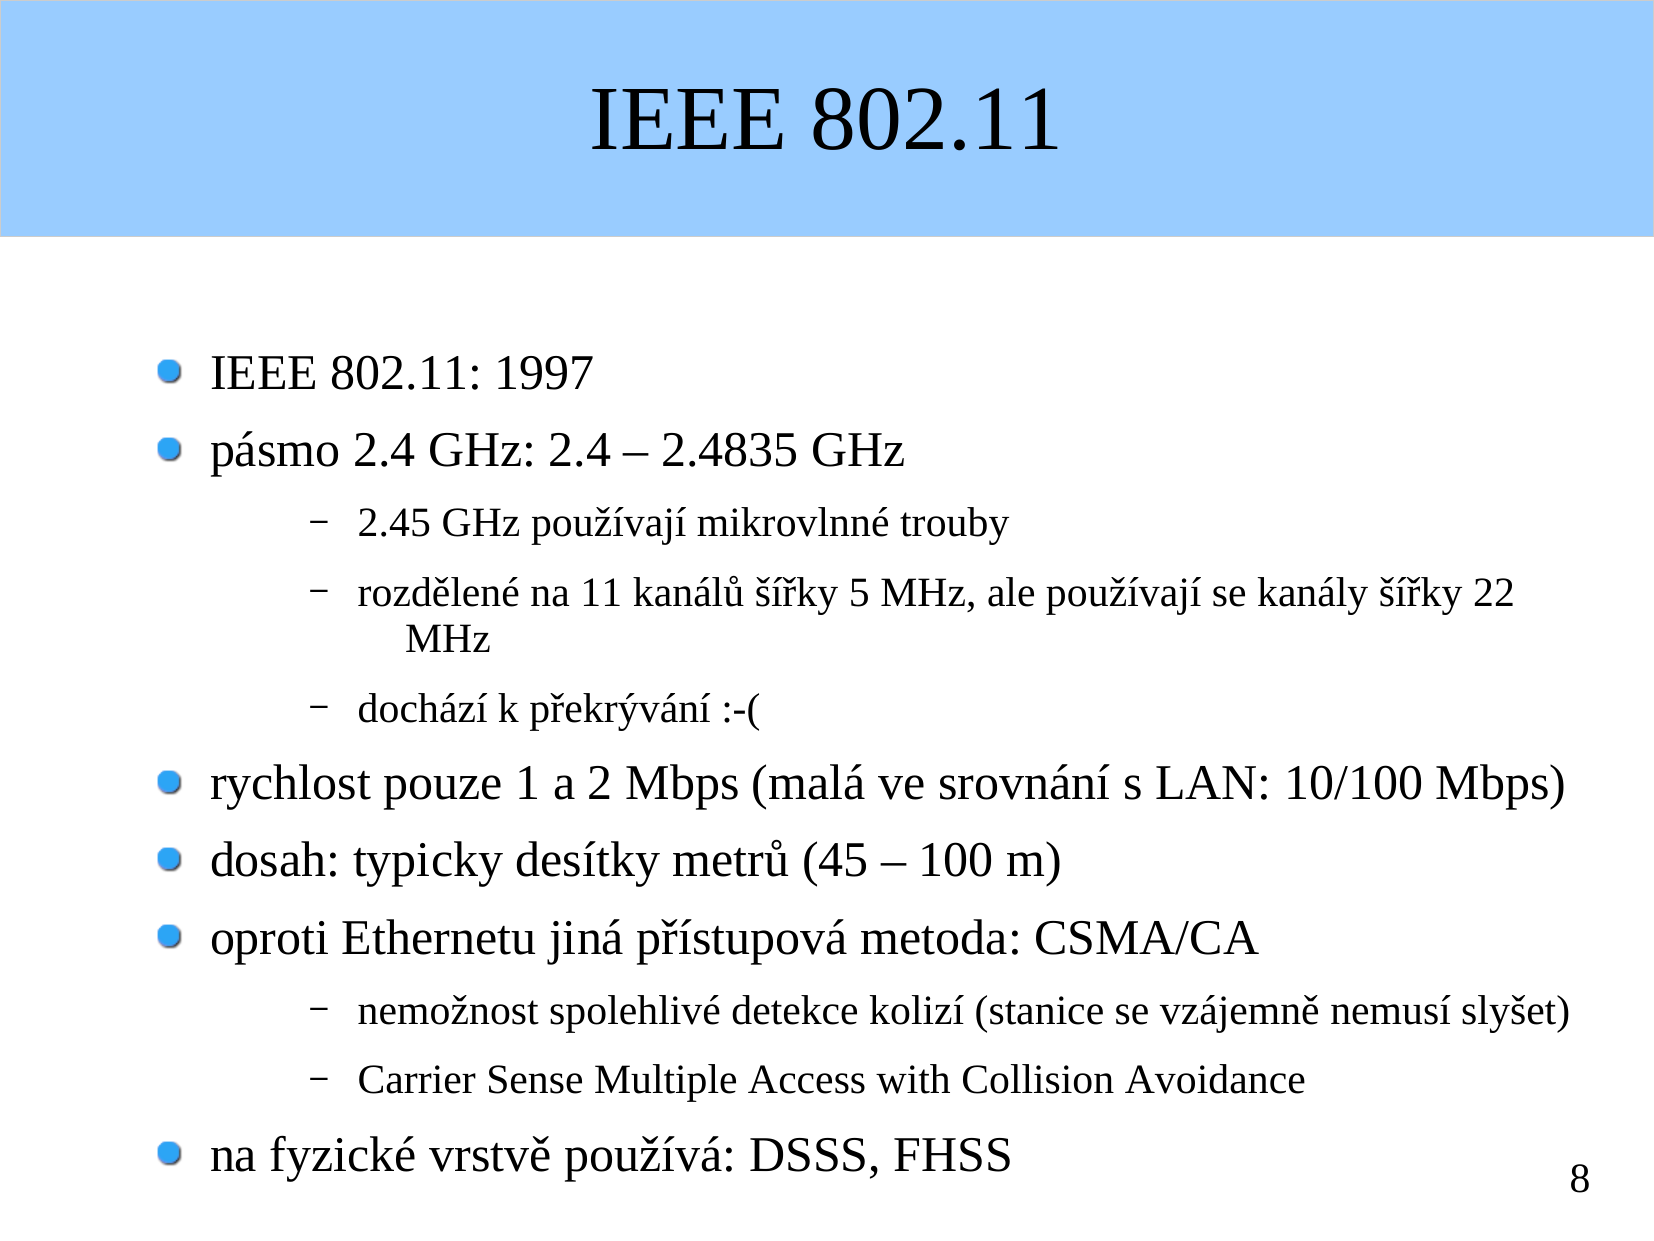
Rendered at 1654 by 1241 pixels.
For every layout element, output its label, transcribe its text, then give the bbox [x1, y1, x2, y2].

list IEEE 802.11: 1997 pásmo 2.4 GHz: 2.4 – 2.4835 GHz 2.45 GHz používají mikrovlnné trouby rozdělené na 11 kanálů šířky 5 MHz, ale používají se kanály šířky 22 MHz dochází k překrývání :-( rychlost pouze 1 a 2 Mbps (malá ve srovnání s LAN: 10/100 Mbps) dosah: typicky desítky metrů (45 – 100 m) oproti Ethernetu jiná přístupová metoda: CSMA/CA nemožnost spolehlivé detekce kolizí (stanice se vzájemně nemusí slyšet) Carrier Sense Multiple Access with Collision Avoidance na fyzické vrstvě používá: DSSS, FHSS [121, 344, 1595, 1189]
title IEEE 802.11 [0, 0, 1654, 237]
